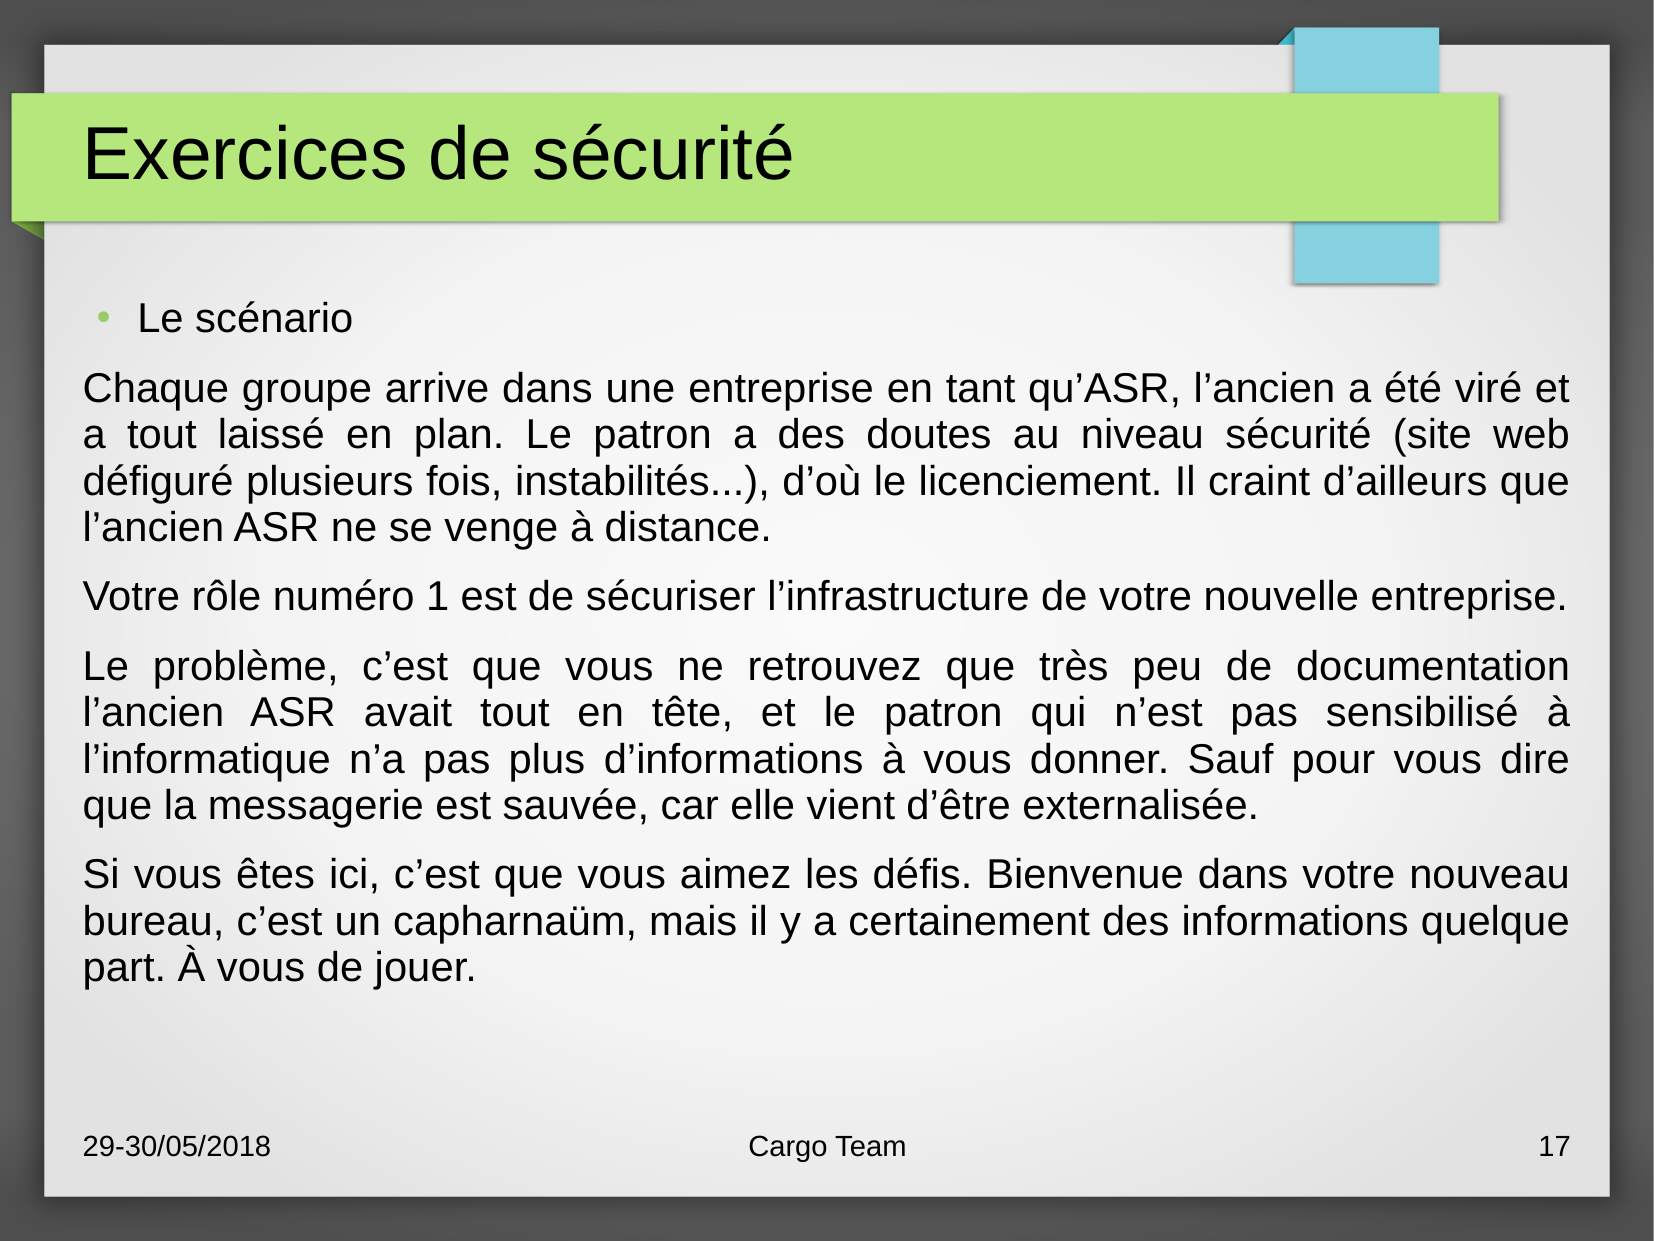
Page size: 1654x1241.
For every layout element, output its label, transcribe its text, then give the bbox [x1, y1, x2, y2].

title Exercices de sécurité [82, 94, 1264, 213]
list Le scénario Chaque groupe arrive dans une entreprise en tant qu’ASR, l’ancien a été viré et a tout laissé en plan. Le patron a des doutes au niveau sécurité (site web défiguré plusieurs fois, instabilités...), d’où le licenciement. Il craint d’ailleurs que l’ancien ASR ne se venge à distance. Votre rôle numéro 1 est de sécuriser l’infrastructure de votre nouvelle entreprise. Le problème, c’est que vous ne retrouvez que très peu de documentation l’ancien ASR avait tout en tête, et le patron qui n’est pas sensibilisé à l’informatique n’a pas plus d’informations à vous donner. Sauf pour vous dire que la messagerie est sauvée, car elle vient d’être externalisée. Si vous êtes ici, c’est que vous aimez les défis. Bienvenue dans votre nouveau bureau, c’est un capharnaüm, mais il y a certainement des informations quelque part. À vous de jouer. [82, 295, 1571, 1015]
picture [0, 0, 1654, 1241]
